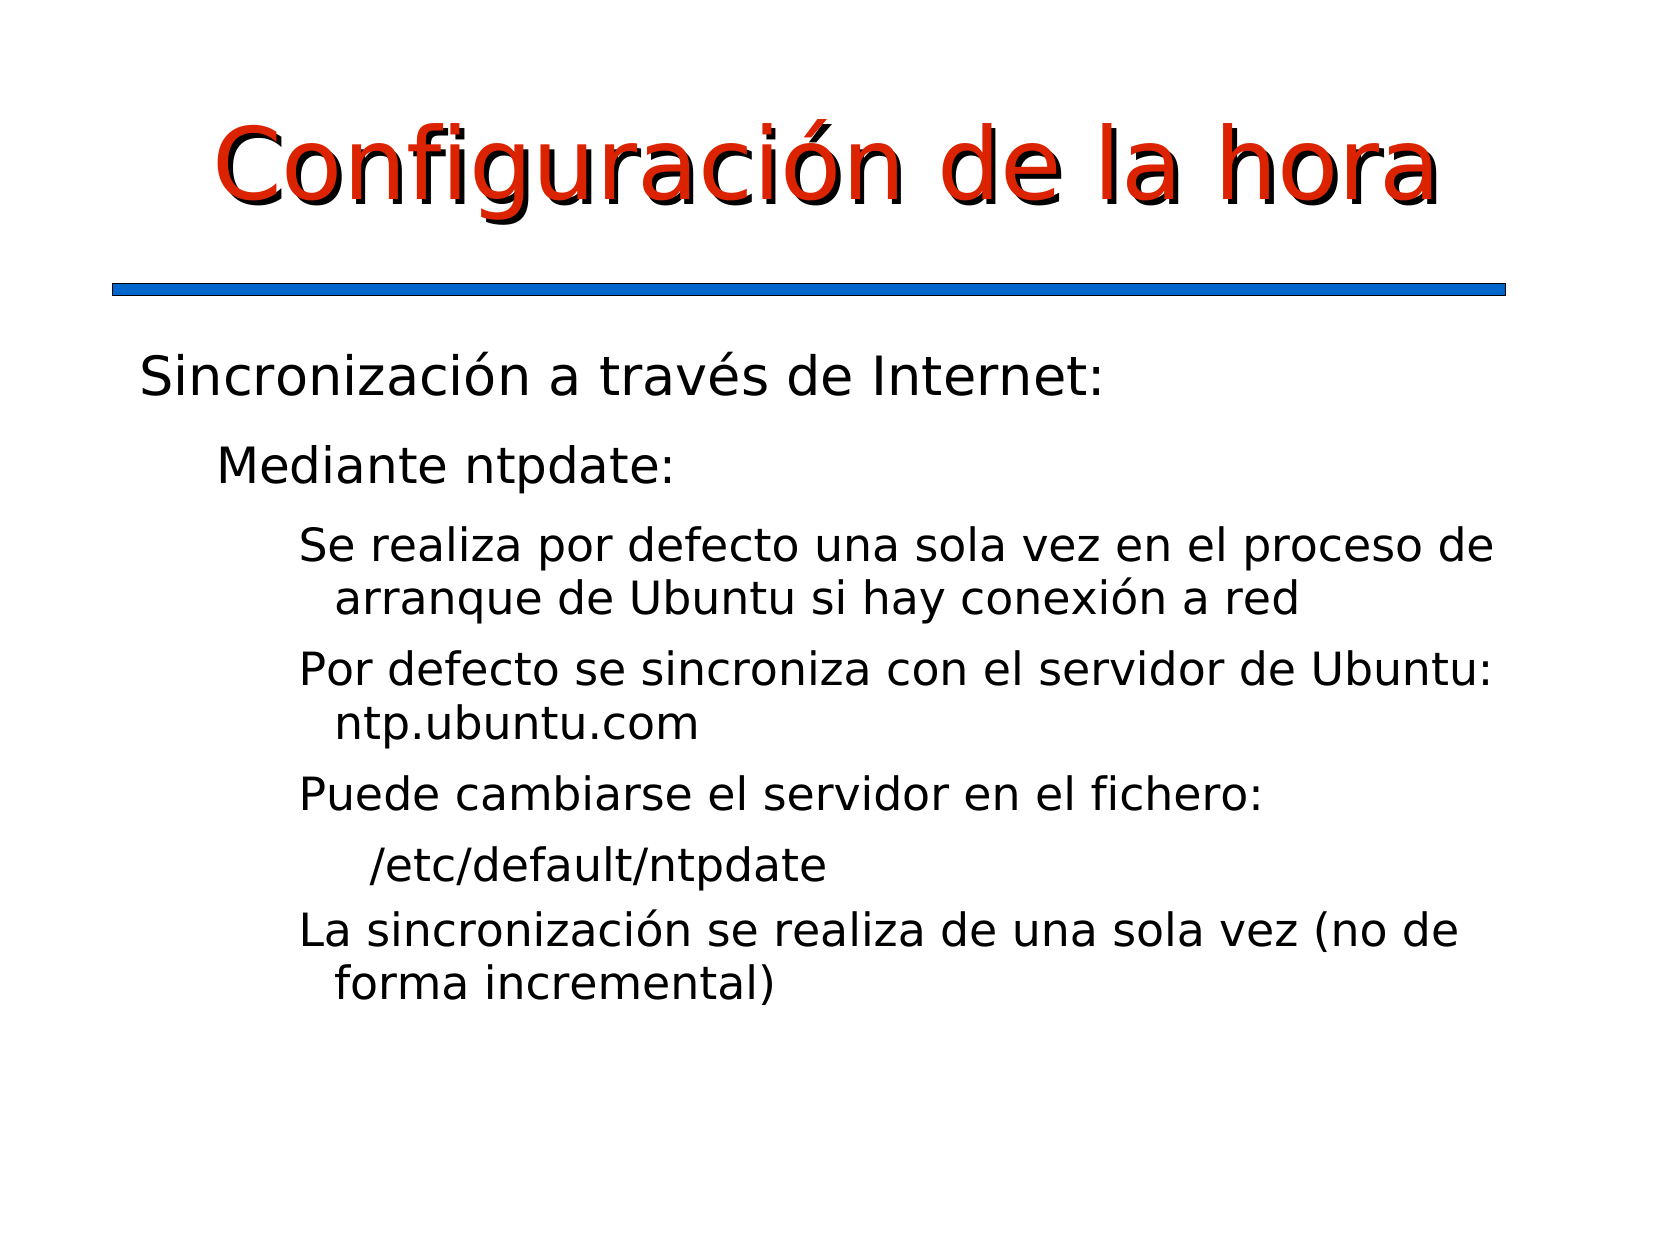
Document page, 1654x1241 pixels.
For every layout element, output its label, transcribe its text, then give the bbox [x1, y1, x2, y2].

list Sincronización a través de Internet: Mediante ntpdate: Se realiza por defecto una sola vez en el proceso de arranque de Ubuntu si hay conexión a red Por defecto se sincroniza con el servidor de Ubuntu: ntp.ubuntu.com Puede cambiarse el servidor en el fichero: /etc/default/ntpdate La sincronización se realiza de una sola vez (no de forma incremental) [121, 344, 1595, 1164]
title Configuración de la hora [121, 61, 1534, 269]
